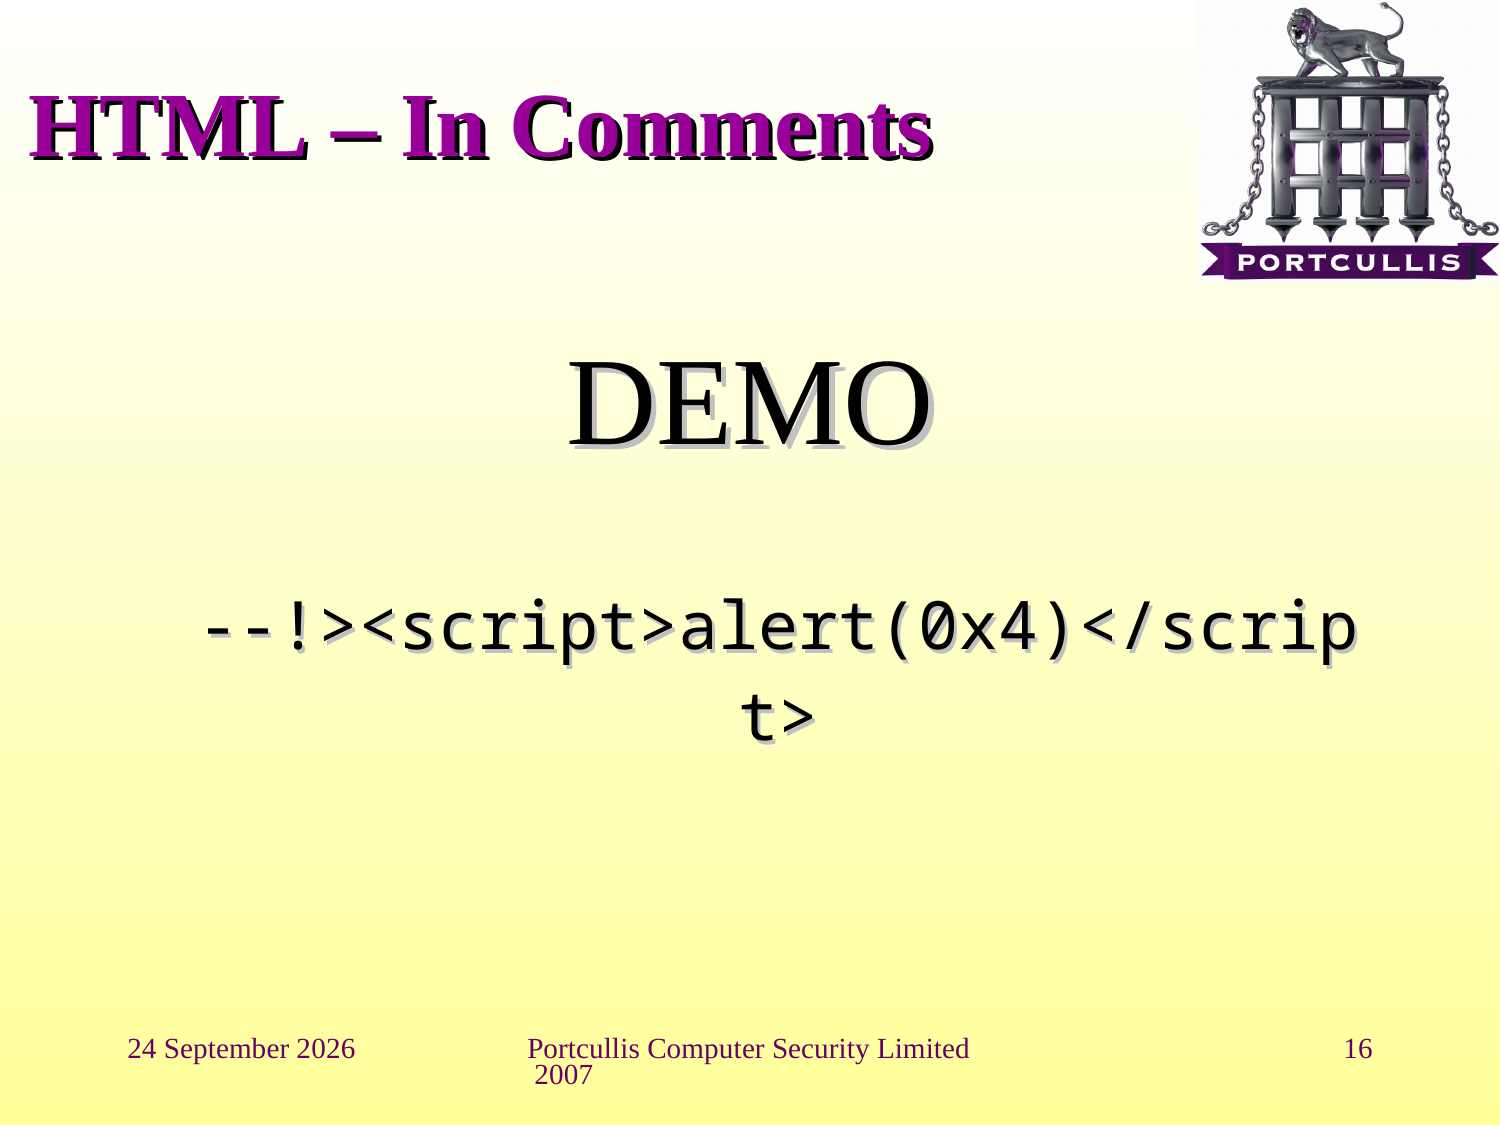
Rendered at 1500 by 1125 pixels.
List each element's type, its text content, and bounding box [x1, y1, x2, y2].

picture [1198, 0, 1500, 283]
title HTML – In Comments [0, 0, 963, 250]
list DEMO --!><script>alert(0x4)</script> [112, 324, 1388, 1001]
